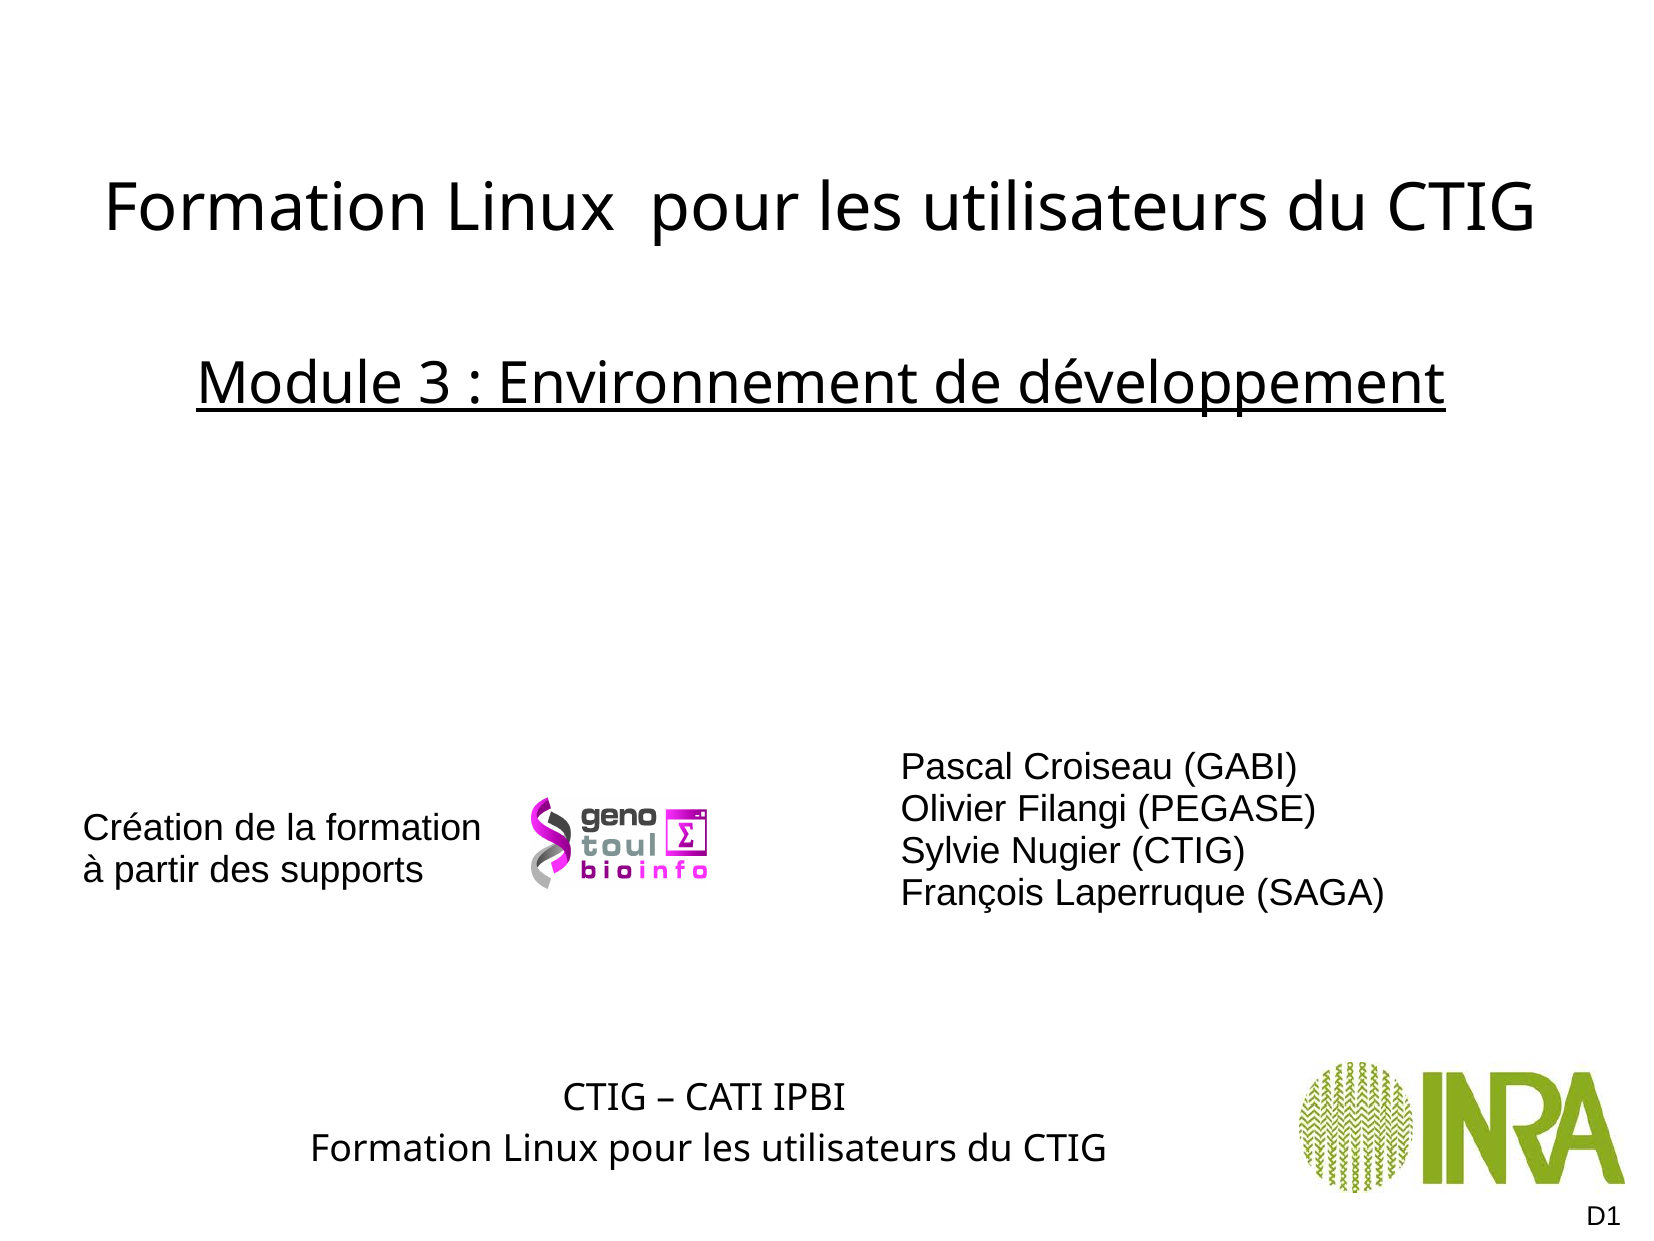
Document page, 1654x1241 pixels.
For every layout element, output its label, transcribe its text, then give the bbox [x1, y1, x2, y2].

text_box CTIG – CATI IPBI Formation Linux pour les utilisateurs du CTIG [295, 1062, 1259, 1184]
text_box Pascal Croiseau (GABI) Olivier Filangi (PEGASE) Sylvie Nugier (CTIG) François Laperruque (SAGA) [885, 738, 1401, 922]
subtitle Formation Linux pour les utilisateurs du CTIG Module 3 : Environnement de développement [76, 88, 1565, 571]
text_box Création de la formation à partir des supports [67, 799, 508, 899]
text_box D<numéro> [1571, 1193, 1654, 1239]
picture [1299, 1062, 1625, 1193]
picture [531, 797, 707, 889]
